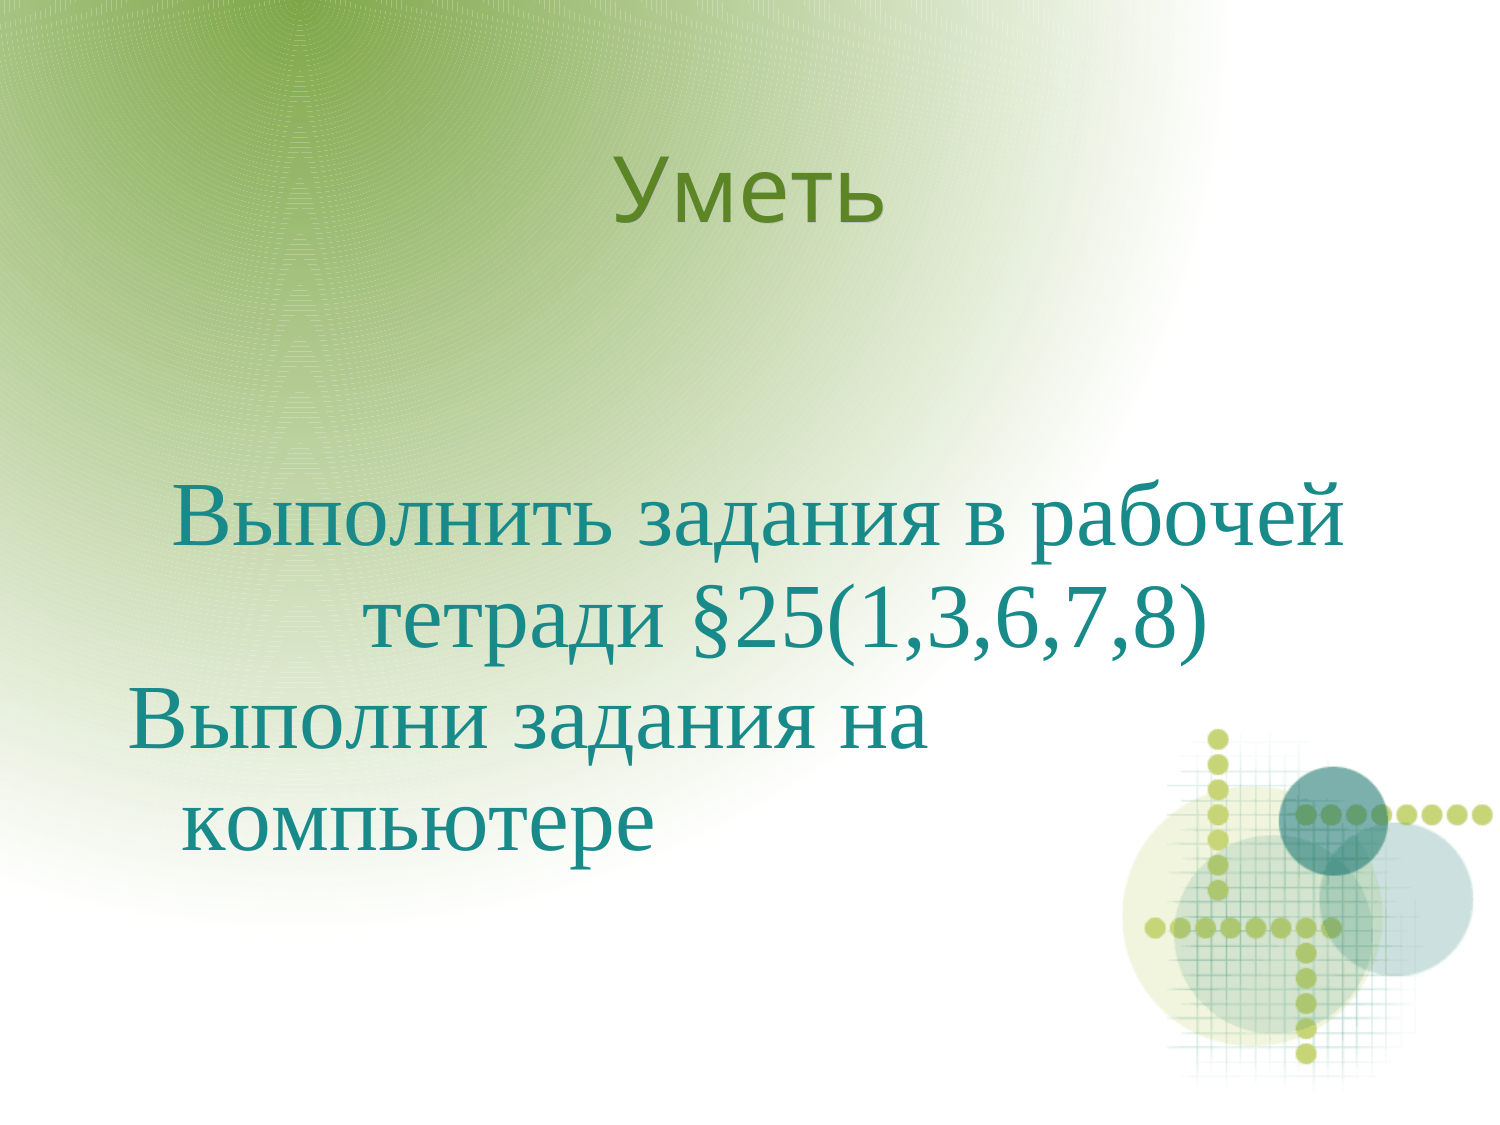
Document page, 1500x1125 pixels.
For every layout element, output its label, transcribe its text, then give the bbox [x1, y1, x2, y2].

subtitle Выполнить задания в рабочей тетради §25(1,3,6,7,8) Выполни задания на компьютере [110, 320, 1392, 1015]
picture [1110, 718, 1500, 1098]
title Уметь [110, 85, 1392, 289]
